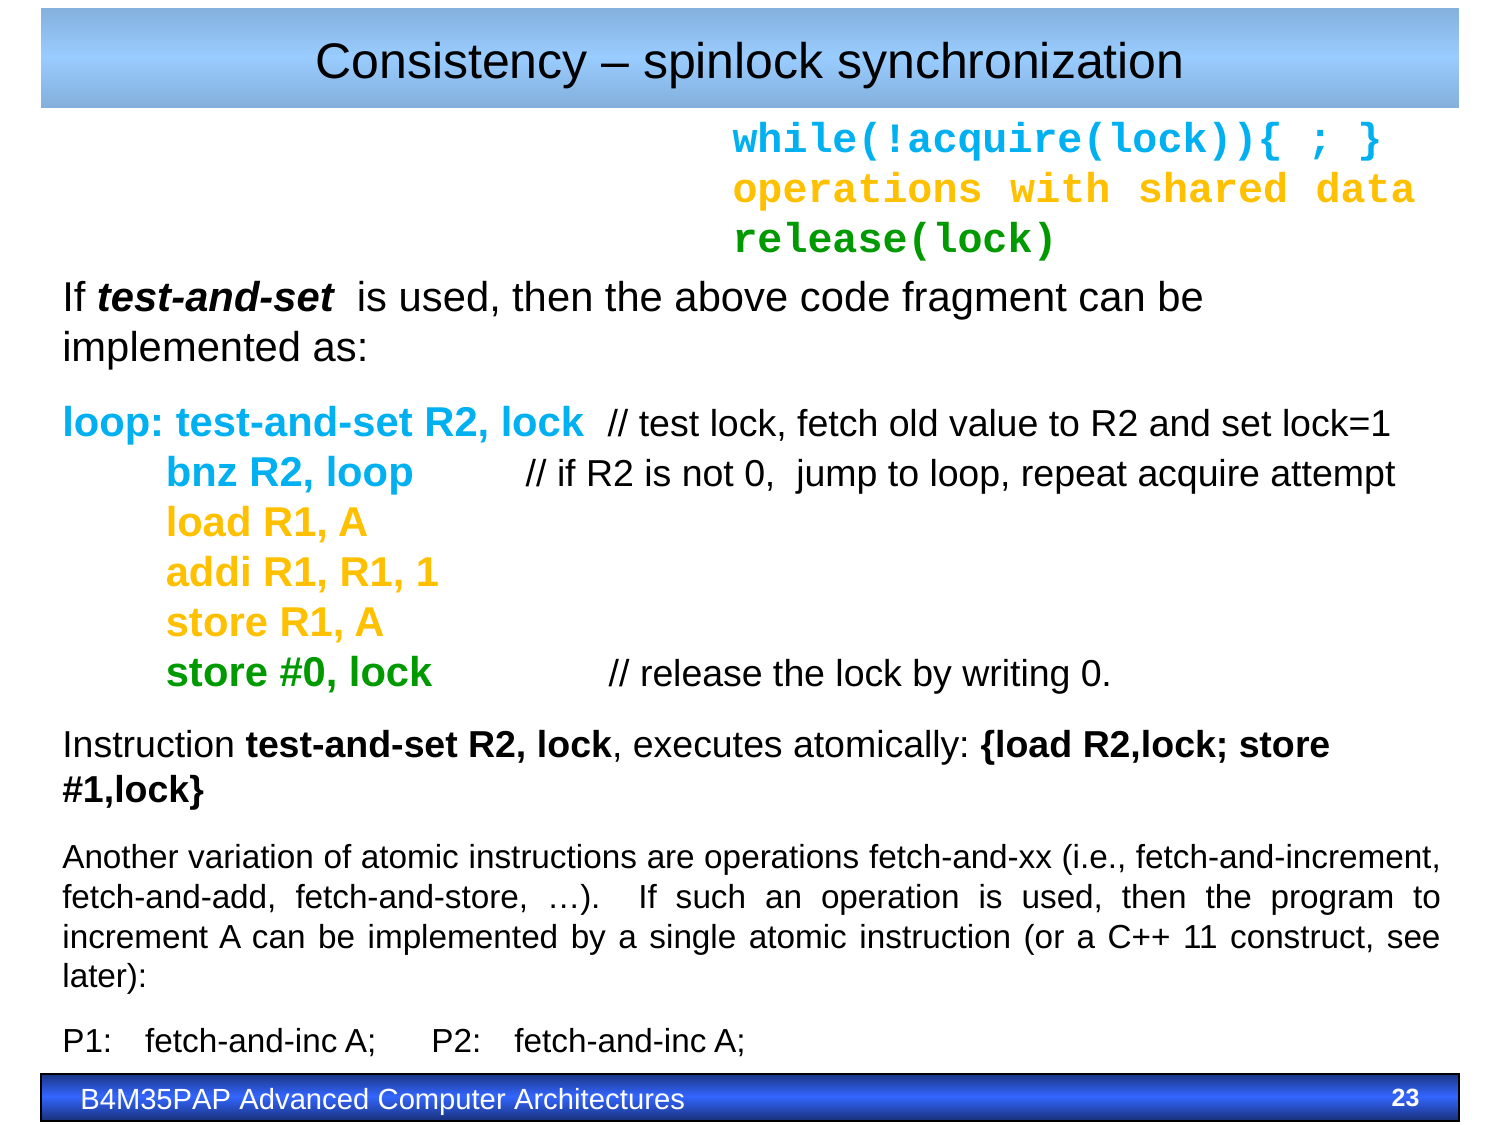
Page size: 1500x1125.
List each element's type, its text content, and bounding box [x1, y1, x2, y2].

text_box If test-and-set is used, then the above code fragment can be implemented as: loop: test-and-set R2, lock // test lock, fetch old value to R2 and set lock=1 bnz R2, loop // if R2 is not 0, jump to loop, repeat acquire attempt load R1, A addi R1, R1, 1 store R1, A store #0, lock // release the lock by writing 0. Instruction test-and-set R2, lock, executes atomically: {load R2,lock; store #1,lock} Another variation of atomic instructions are operations fetch-and-xx (i.e., fetch-and-increment, fetch-and-add, fetch-and-store, …). If such an operation is used, then the program to increment A can be implemented by a single atomic instruction (or a C++ 11 construct, see later): P1: fetch-and-inc A; P2: fetch-and-inc A; [47, 112, 1458, 1067]
text_box while(!acquire(lock)){ ; } operations with shared data release(lock) [642, 108, 1458, 269]
title Consistency – spinlock synchronization [41, 8, 1459, 108]
